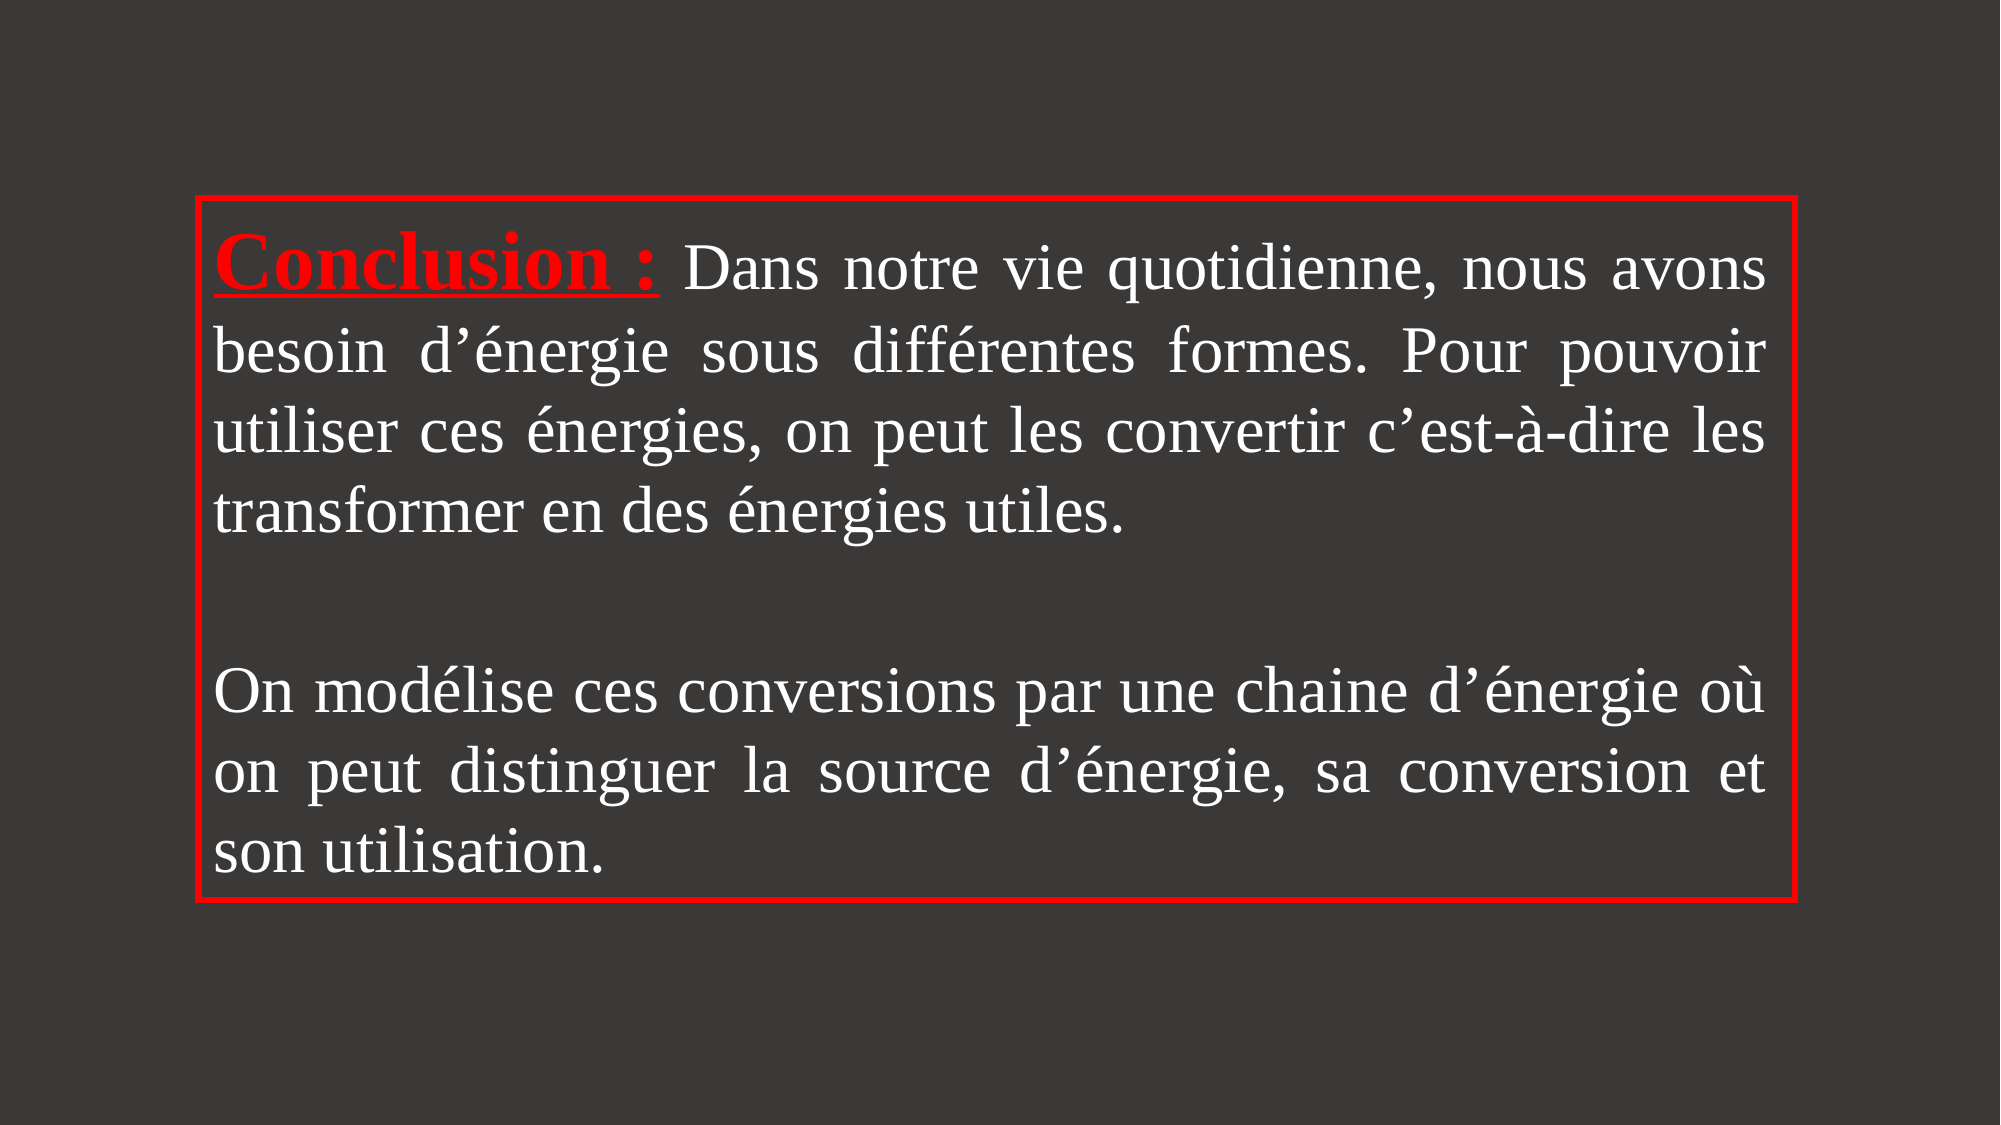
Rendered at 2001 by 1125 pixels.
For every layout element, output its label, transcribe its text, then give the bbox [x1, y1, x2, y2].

text_box Conclusion : Dans notre vie quotidienne, nous avons besoin d’énergie sous différentes formes. Pour pouvoir utiliser ces énergies, on peut les convertir c’est-à-dire les transformer en des énergies utiles. On modélise ces conversions par une chaine d’énergie où on peut distinguer la source d’énergie, sa conversion et son utilisation. [198, 198, 1795, 901]
